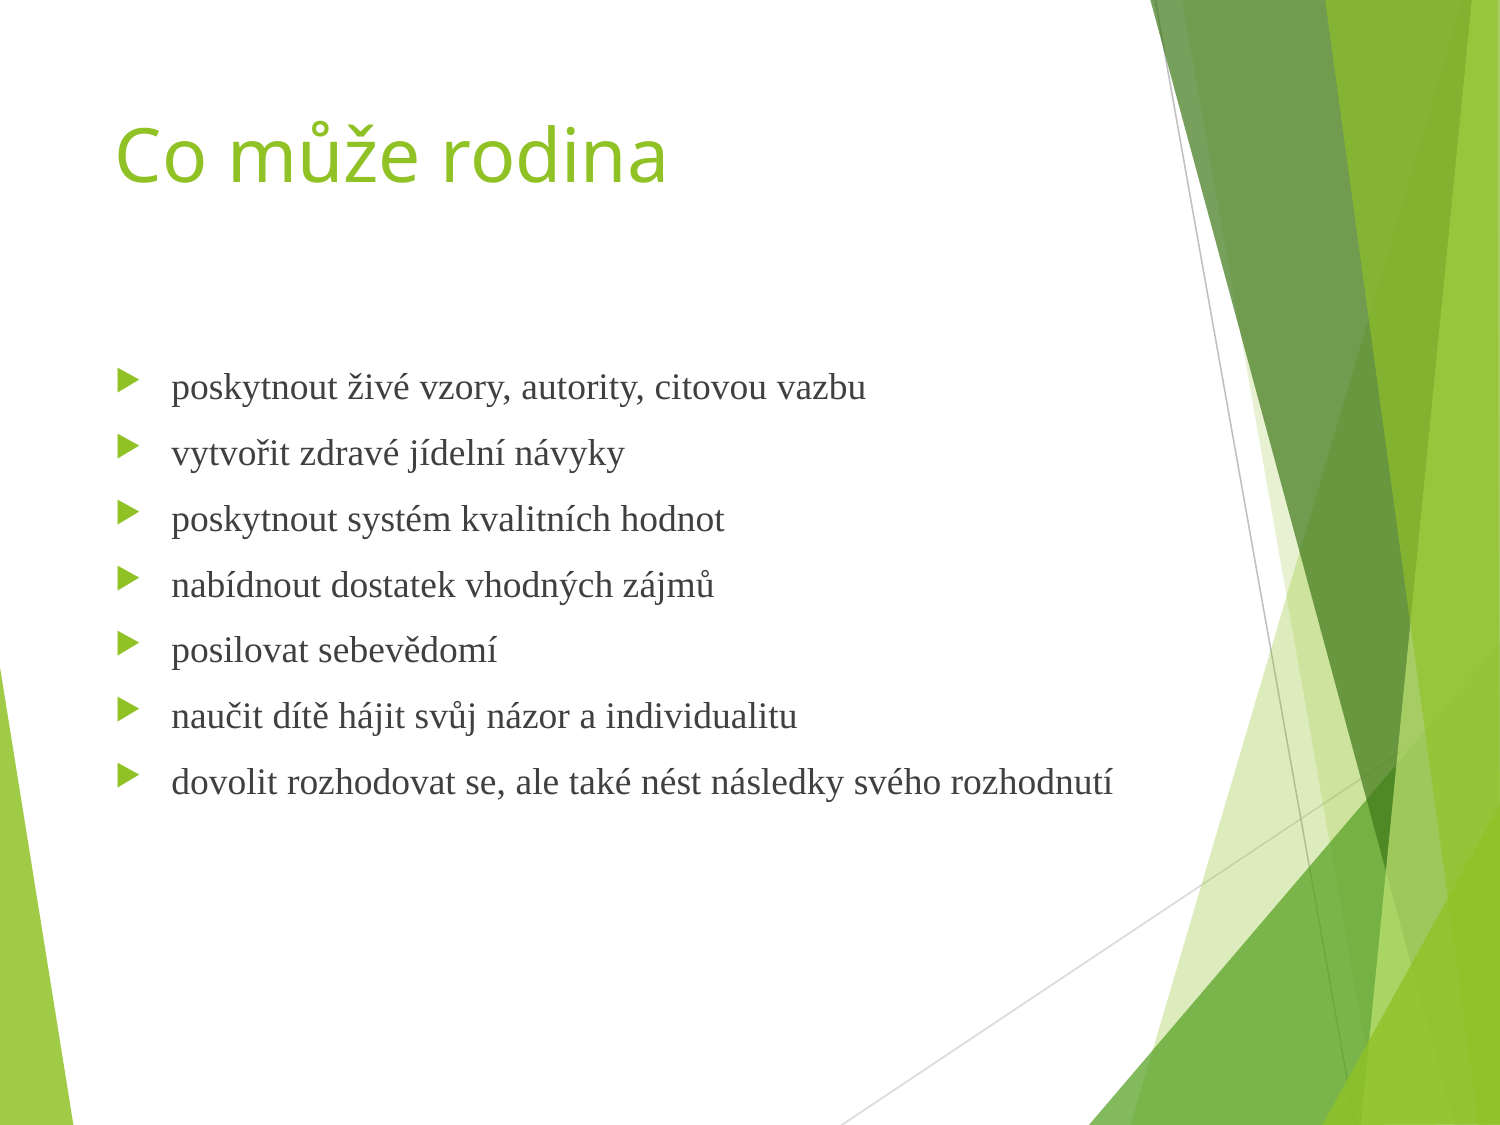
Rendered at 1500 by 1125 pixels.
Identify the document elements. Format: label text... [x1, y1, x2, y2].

title Co může rodina [99, 99, 1142, 317]
list poskytnout živé vzory, autority, citovou vazbu vytvořit zdravé jídelní návyky poskytnout systém kvalitních hodnot nabídnout dostatek vhodných zájmů posilovat sebevědomí naučit dítě hájit svůj názor a individualitu dovolit rozhodovat se, ale také nést následky svého rozhodnutí [99, 354, 1142, 992]
